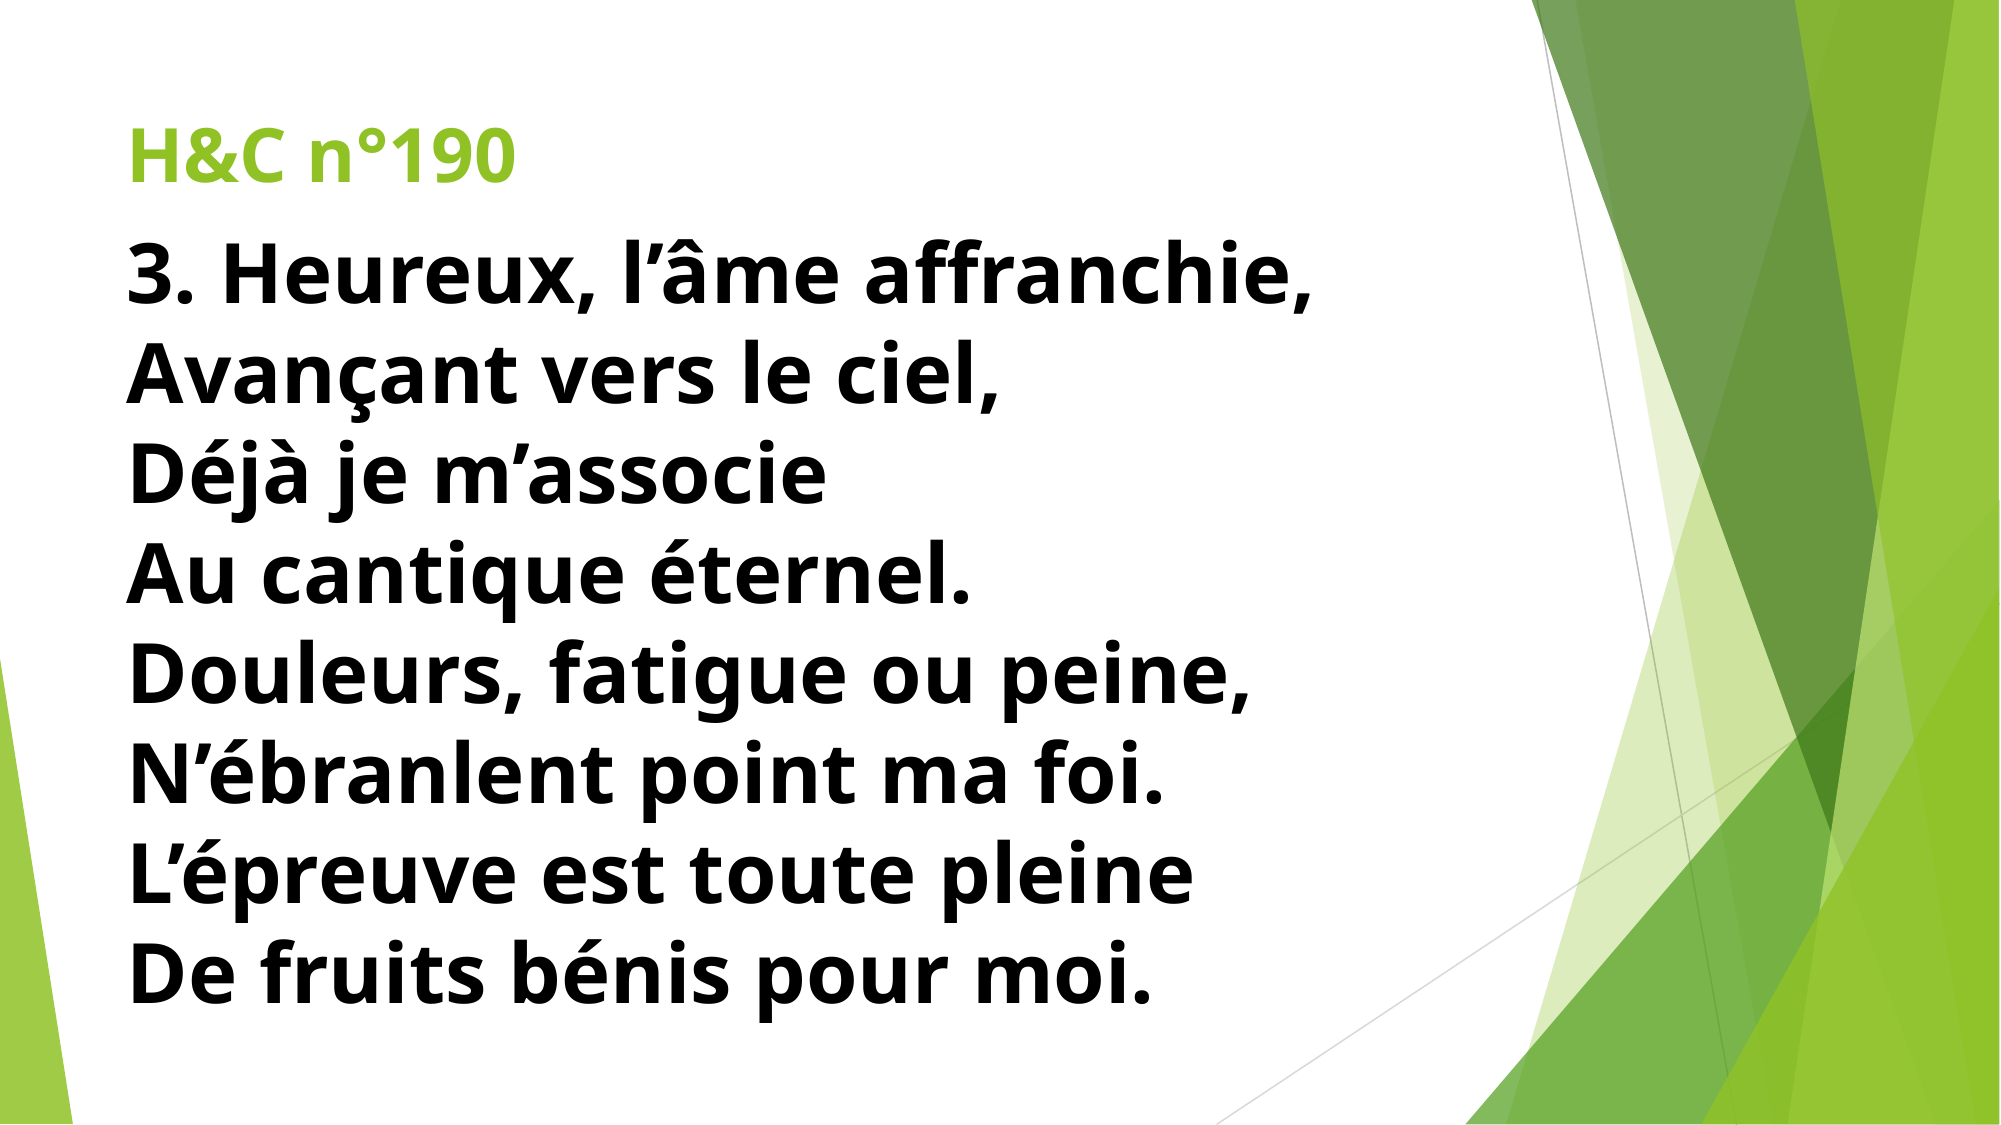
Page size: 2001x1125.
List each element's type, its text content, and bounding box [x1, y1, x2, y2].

text_box 3. Heureux, l’âme affranchie, Avançant vers le ciel, Déjà je m’associe Au cantique éternel. Douleurs, fatigue ou peine, N’ébranlent point ma foi. L’épreuve est toute pleine De fruits bénis pour moi. [111, 212, 1949, 1063]
text_box H&C n°190 [111, 99, 1522, 212]
